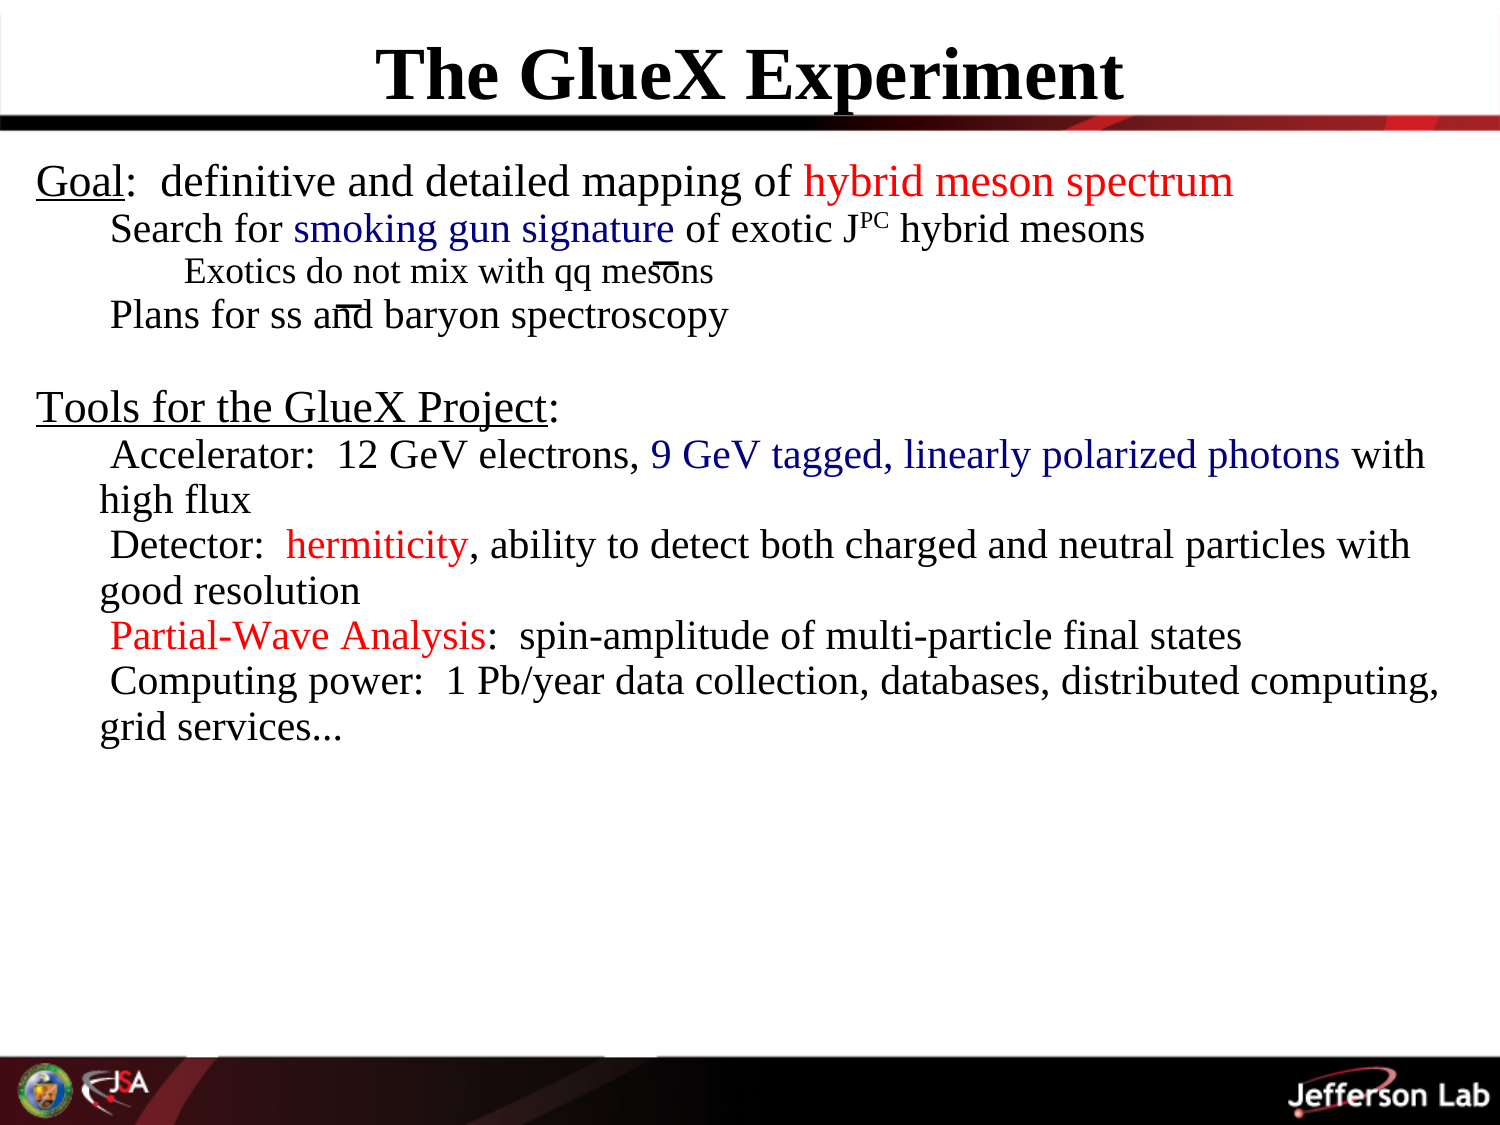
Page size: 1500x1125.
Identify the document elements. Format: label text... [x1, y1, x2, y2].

text_box _ [336, 258, 362, 317]
text_box Goal: definitive and detailed mapping of hybrid meson spectrum Search for smoking gun signature of exotic JPC hybrid mesons Exotics do not mix with qq mesons Plans for ss and baryon spectroscopy Tools for the GlueX Project: Accelerator: 12 GeV electrons, 9 GeV tagged, linearly polarized photons with high flux Detector: hermiticity, ability to detect both charged and neutral particles with good resolution Partial-Wave Analysis: spin-amplitude of multi-particle final states Computing power: 1 Pb/year data collection, databases, distributed computing, grid services... [24, 156, 1500, 831]
picture [0, 0, 1500, 1125]
text_box _ [653, 214, 679, 274]
title The GlueX Experiment [112, 0, 1388, 151]
